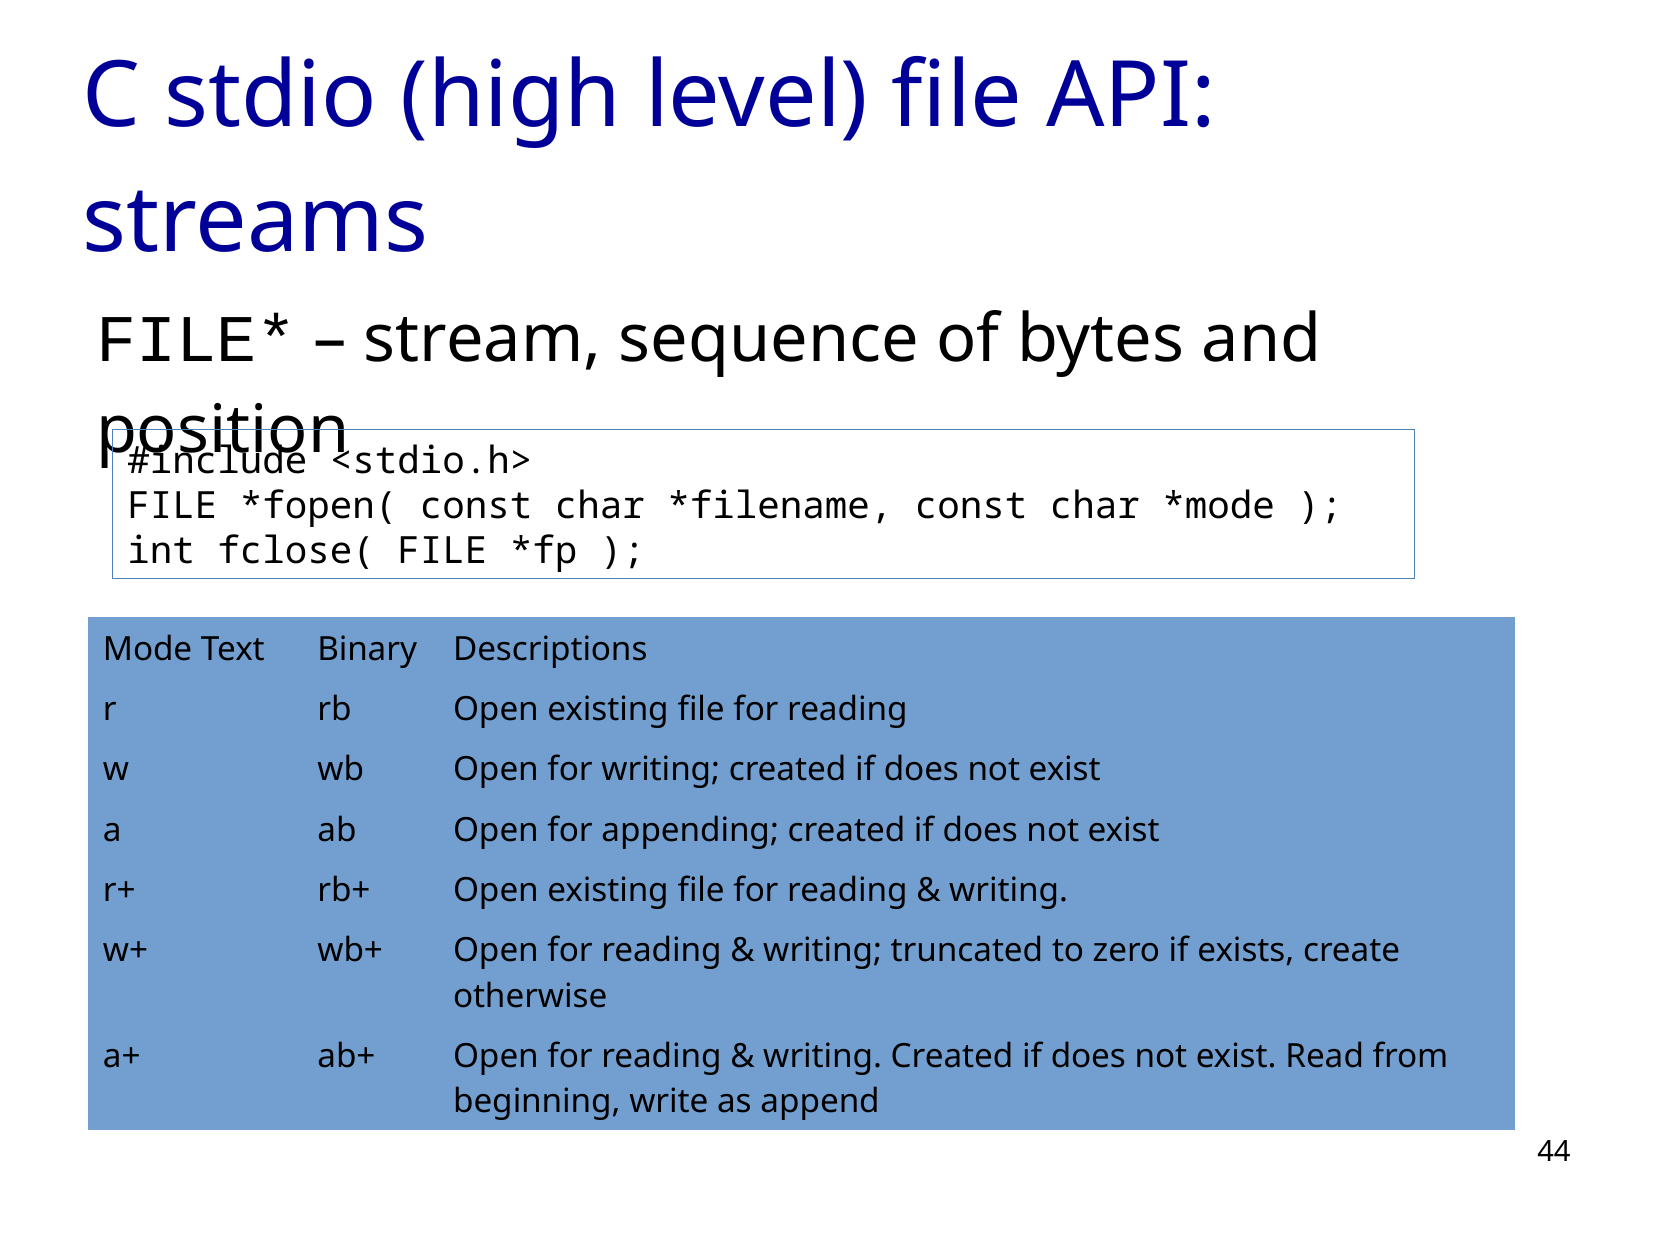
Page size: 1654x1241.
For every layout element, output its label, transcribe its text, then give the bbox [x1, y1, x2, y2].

table_cell wb+ [302, 919, 438, 1024]
table_cell rb+ [302, 858, 438, 919]
table_cell Open for reading & writing; truncated to zero if exists, create otherwise [438, 919, 1515, 1024]
table_cell Open existing file for reading [438, 678, 1515, 738]
table_header Descriptions [438, 617, 1515, 678]
table_cell Open for writing; created if does not exist [438, 738, 1515, 798]
table_cell ab+ [302, 1024, 438, 1130]
table_cell ab [302, 798, 438, 858]
table_cell r [88, 678, 302, 738]
table_cell a+ [88, 1024, 302, 1130]
table_cell a [88, 798, 302, 858]
table_header Binary [302, 617, 438, 678]
table_cell Open existing file for reading & writing. [438, 858, 1515, 919]
table_cell Open for appending; created if does not exist [438, 798, 1515, 858]
table_header Mode Text [88, 617, 302, 678]
title C stdio (high level) file API: streams [82, 49, 1571, 257]
table_cell w [88, 738, 302, 798]
table_cell wb [302, 738, 438, 798]
table_cell w+ [88, 919, 302, 1024]
table_cell rb [302, 678, 438, 738]
list FILE* – stream, sequence of bytes and position [60, 290, 1571, 1096]
text_box #include <stdio.h> FILE *fopen( const char *filename, const char *mode ); int fclose( FILE *fp ); [112, 429, 1415, 579]
table_cell Open for reading & writing. Created if does not exist. Read from beginning, write as append [438, 1024, 1515, 1130]
table_cell r+ [88, 858, 302, 919]
